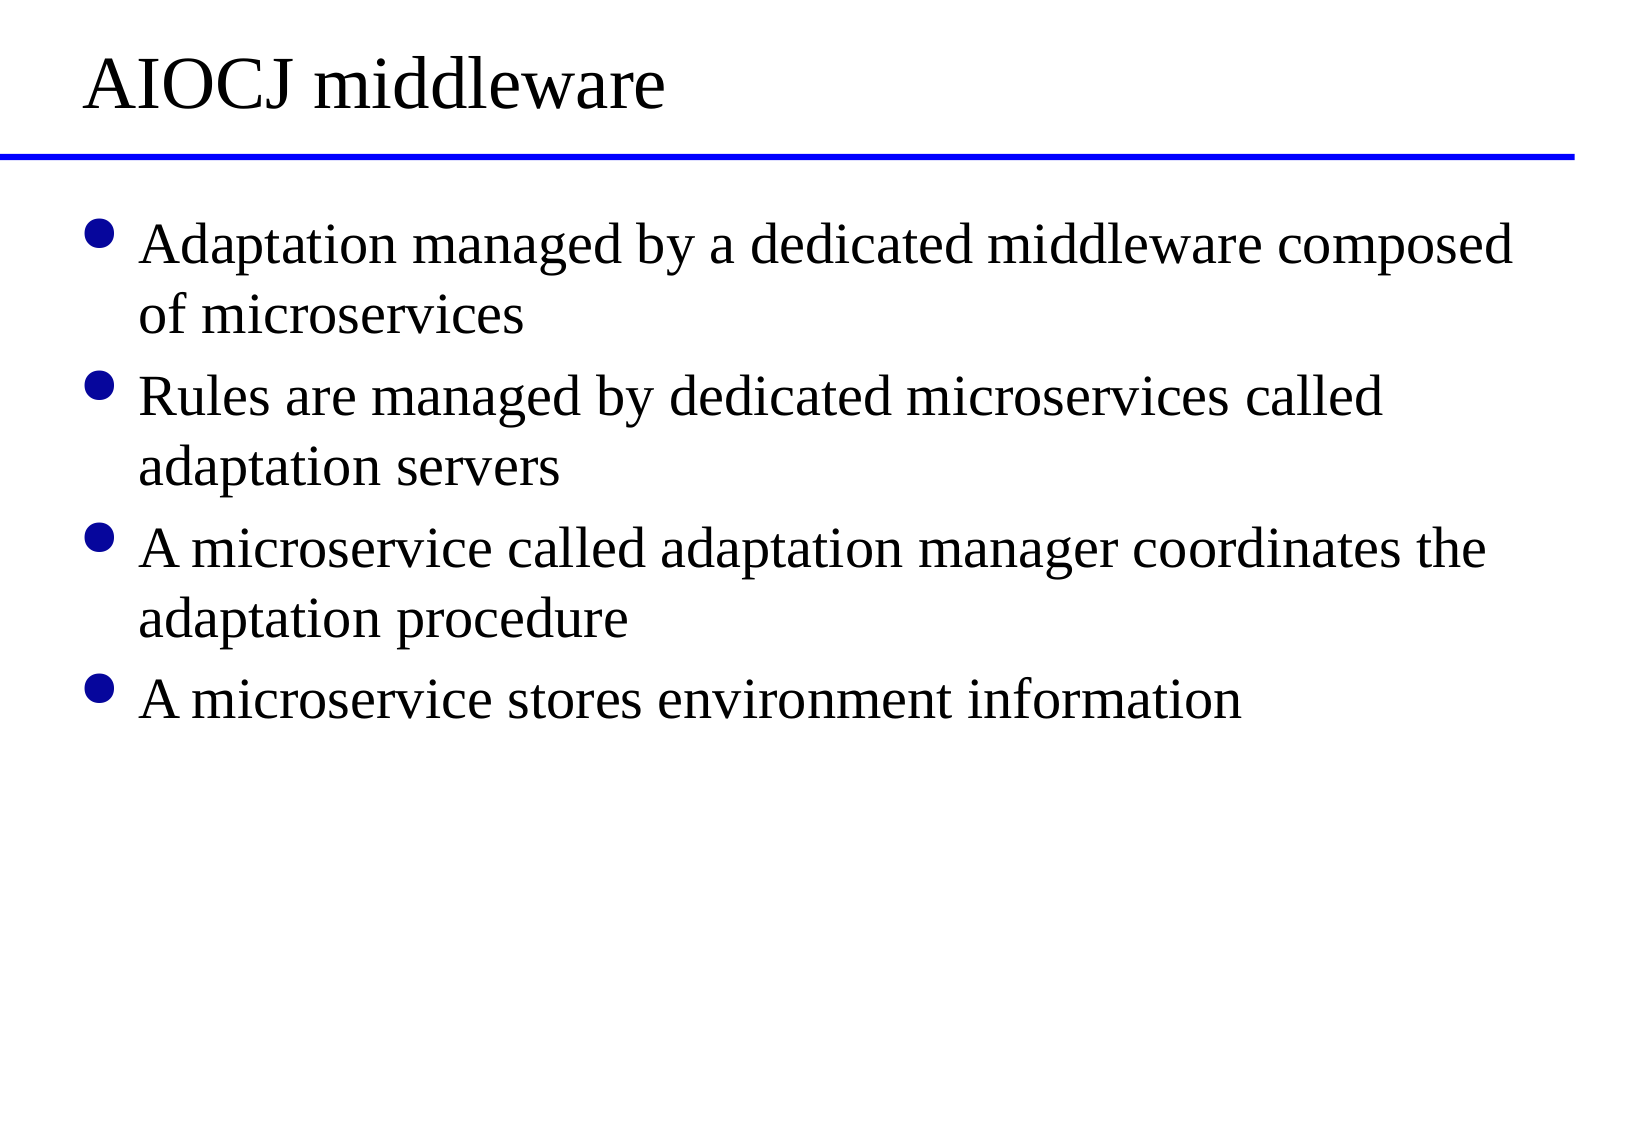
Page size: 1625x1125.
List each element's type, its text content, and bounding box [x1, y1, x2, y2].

list Adaptation managed by a dedicated middleware composed of microservices Rules are managed by dedicated microservices called adaptation servers A microservice called adaptation manager coordinates the adaptation procedure A microservice stores environment information [67, 198, 1546, 1061]
title AIOCJ middleware [67, 27, 1544, 131]
